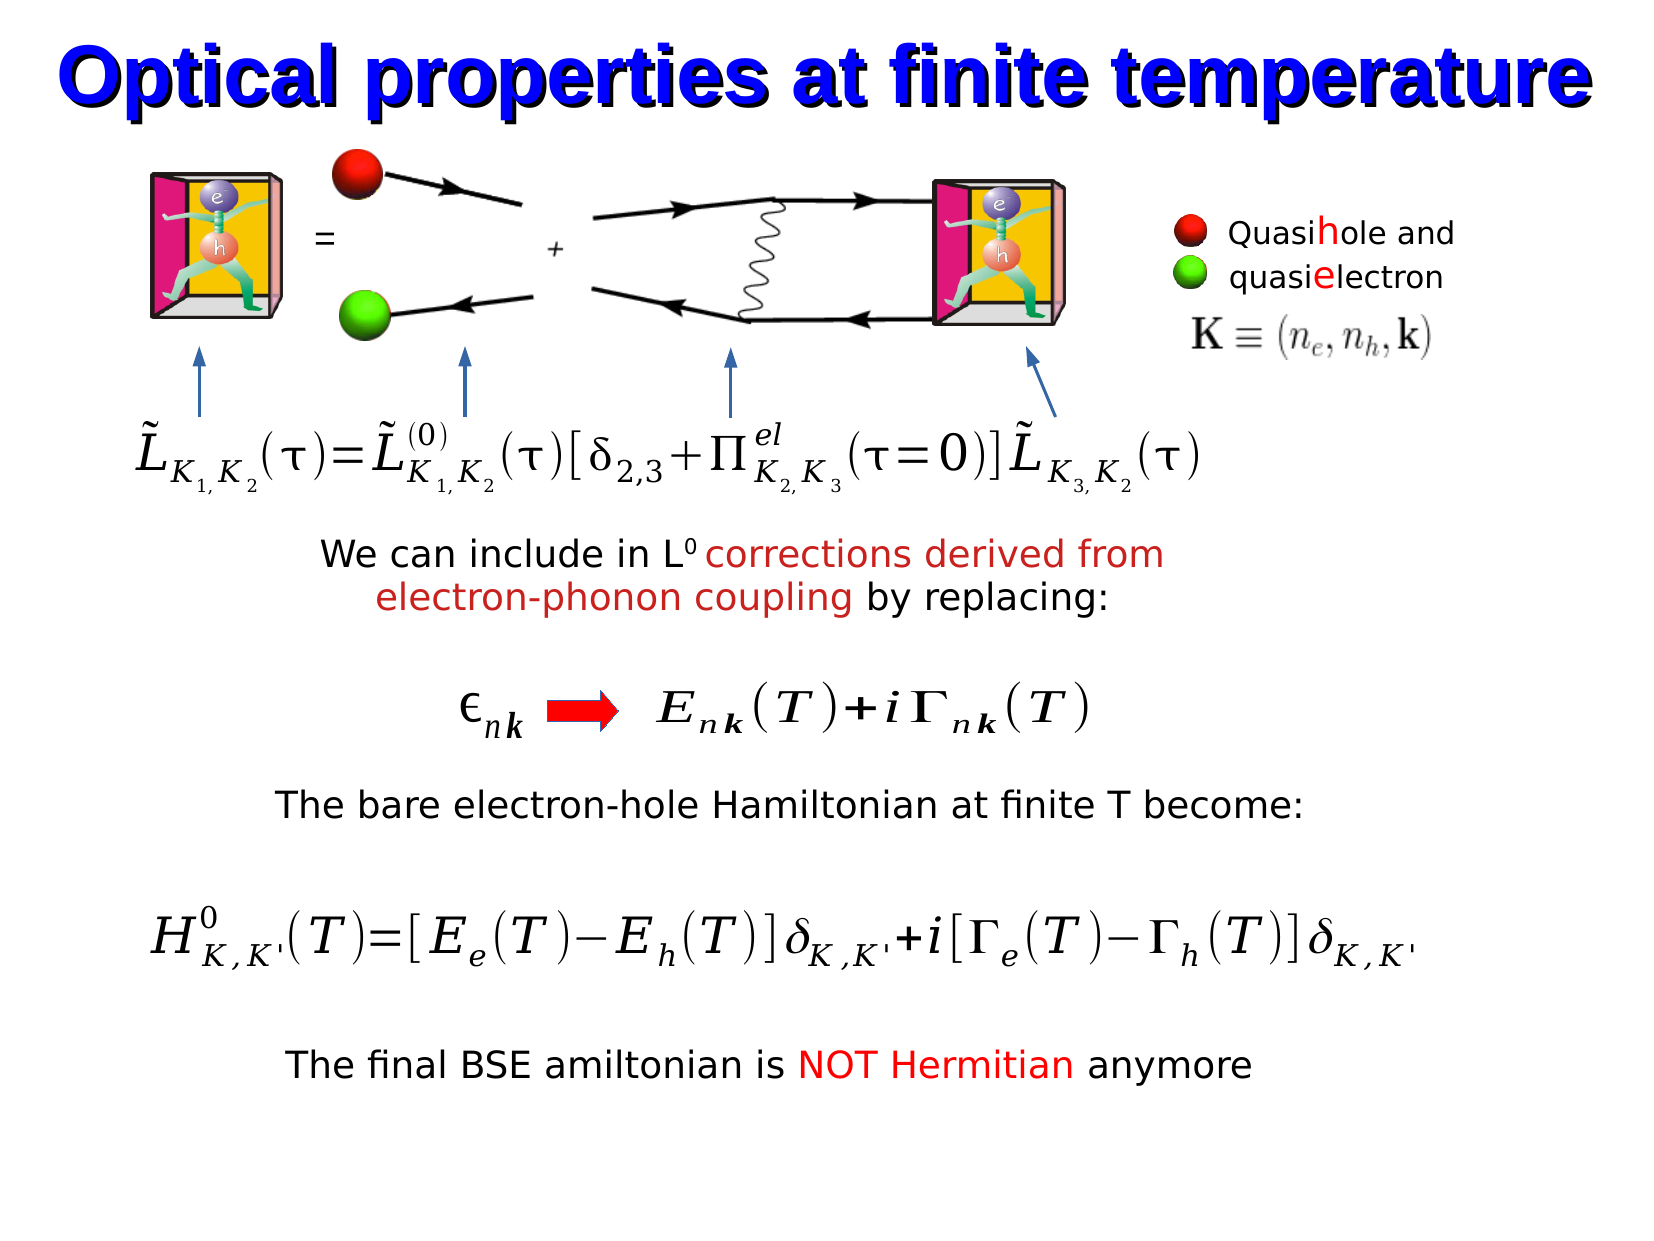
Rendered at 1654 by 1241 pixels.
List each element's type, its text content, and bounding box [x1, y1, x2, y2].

text_box The final BSE amiltonian is NOT Hermitian anymore [248, 1036, 1291, 1096]
picture [150, 172, 283, 319]
text_box Optical properties at finite temperature [15, 21, 1636, 127]
picture [1174, 214, 1202, 247]
text_box Quasihole and quasielectron [1202, 202, 1481, 305]
chart [135, 900, 1429, 974]
text_box The bare electron-hole Hamiltonian at finite T become: [258, 776, 1324, 837]
chart [120, 416, 1216, 496]
text_box [547, 690, 619, 732]
picture [332, 149, 1431, 360]
text_box We can include in L0 corrections derived from electron-phonon coupling by replacing: [270, 525, 1216, 631]
text_box = [299, 210, 365, 279]
picture [1173, 255, 1202, 289]
chart [453, 690, 529, 747]
chart [648, 679, 1099, 740]
